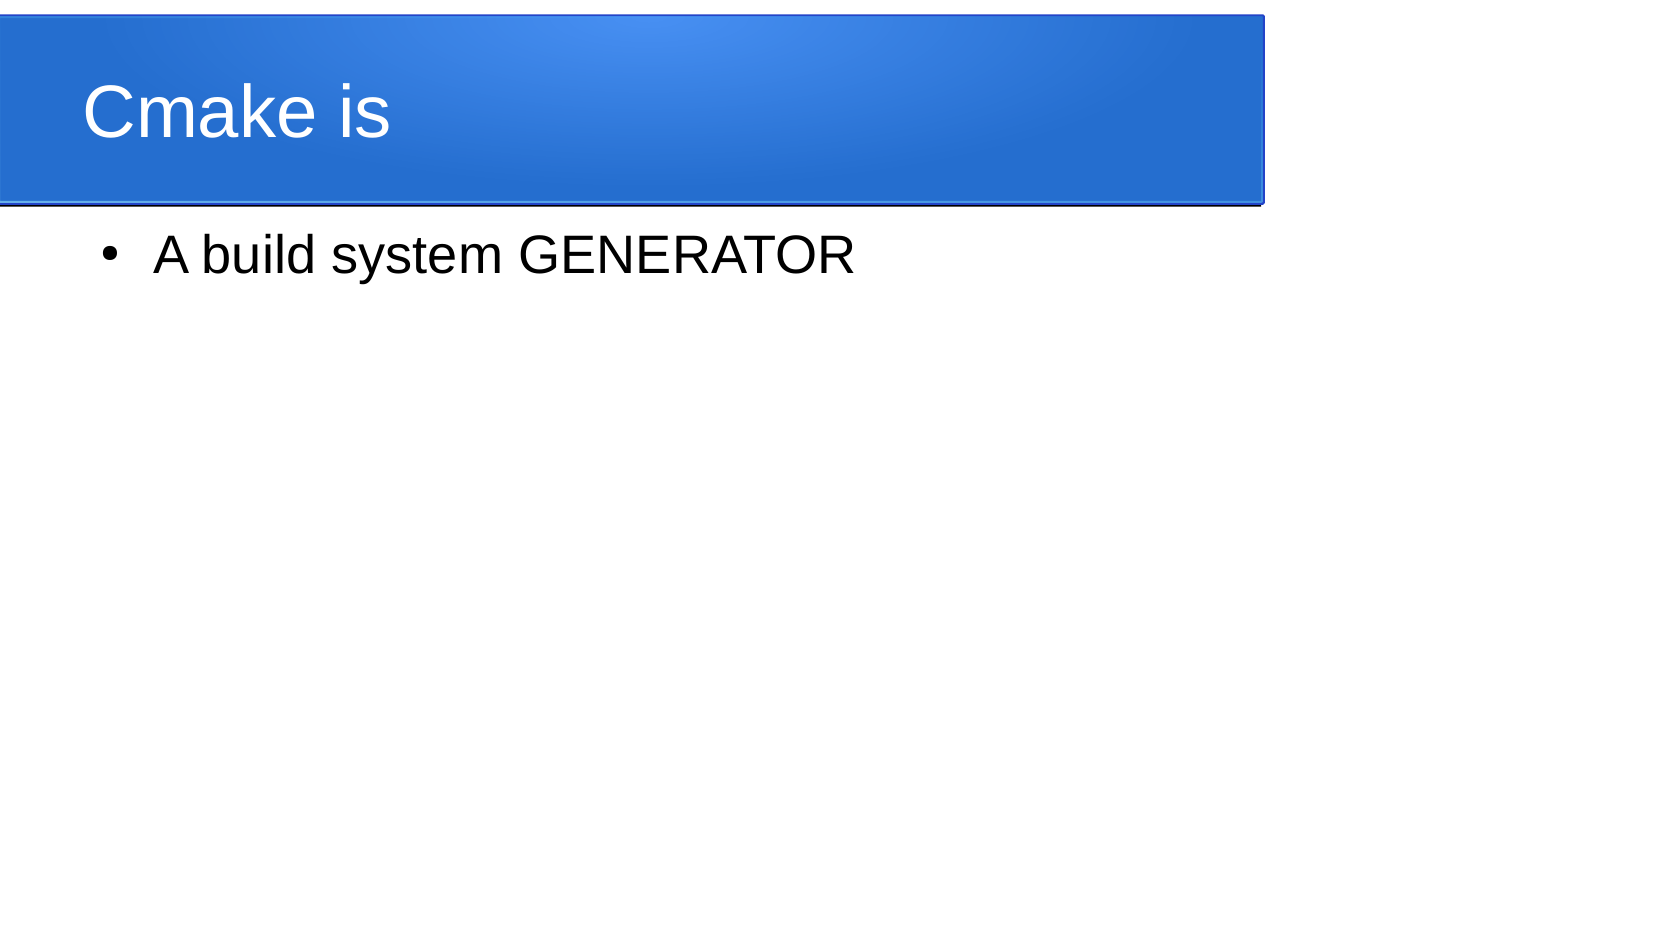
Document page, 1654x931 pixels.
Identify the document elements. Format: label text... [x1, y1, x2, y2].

list A build system GENERATOR [82, 224, 1591, 886]
title Cmake is [82, 35, 1235, 189]
